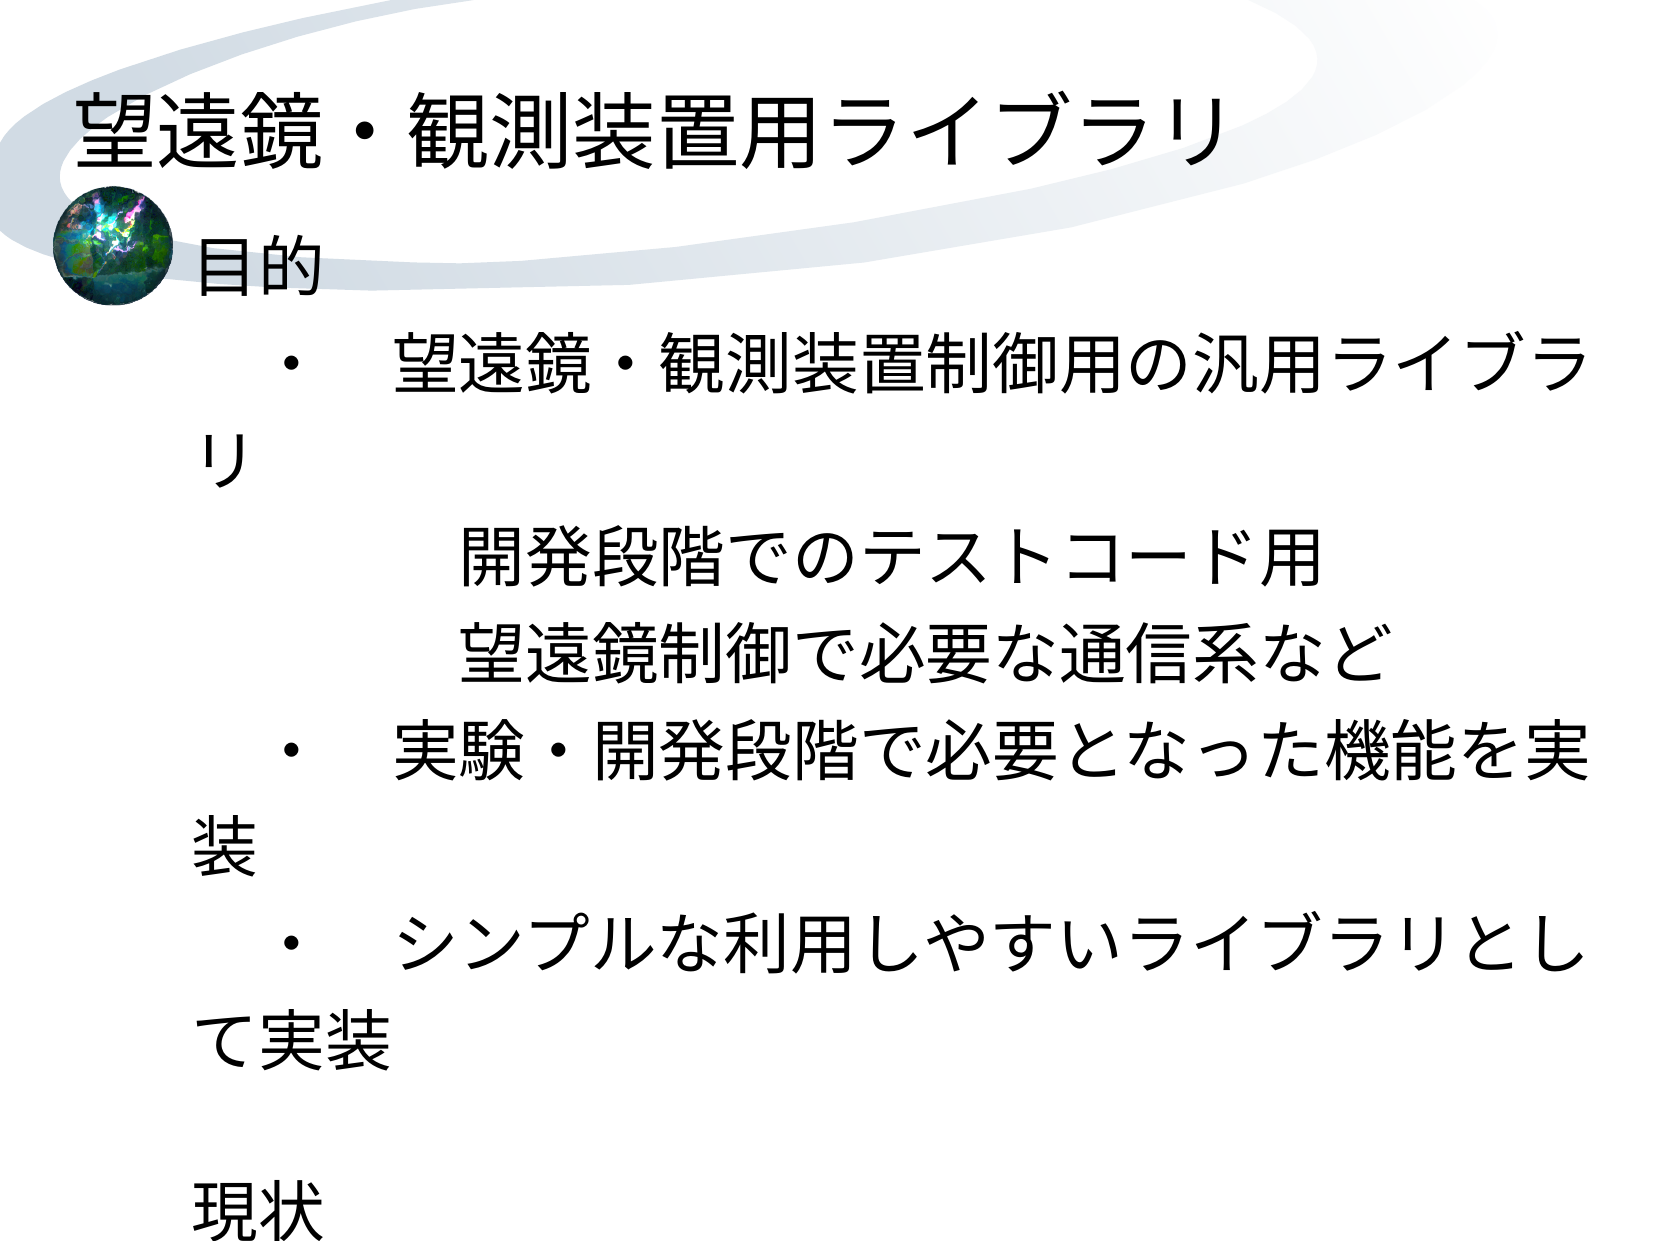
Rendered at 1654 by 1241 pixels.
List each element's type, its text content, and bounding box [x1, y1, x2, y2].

text_box 目的 ・ 望遠鏡・観測装置制御用の汎用ライブラリ 開発段階でのテストコード用 望遠鏡制御で必要な通信系など ・ 実験・開発段階で必要となった機能を実装 ・ シンプルな利用しやすいライブラリとして実装 現状 ・ 望遠鏡で必要と思われる機能は新規実装中 ・ 開発段階での汎用に利用可能なものも統合 分割主鏡シミュレータの汎用部分など ・ 昔作成した観測装置用のライブラリを統合 Kyoto3DII用とか、、、 [177, 206, 1625, 1098]
text_box 望遠鏡・観測装置用ライブラリ [59, 59, 1359, 158]
picture [43, 175, 182, 314]
